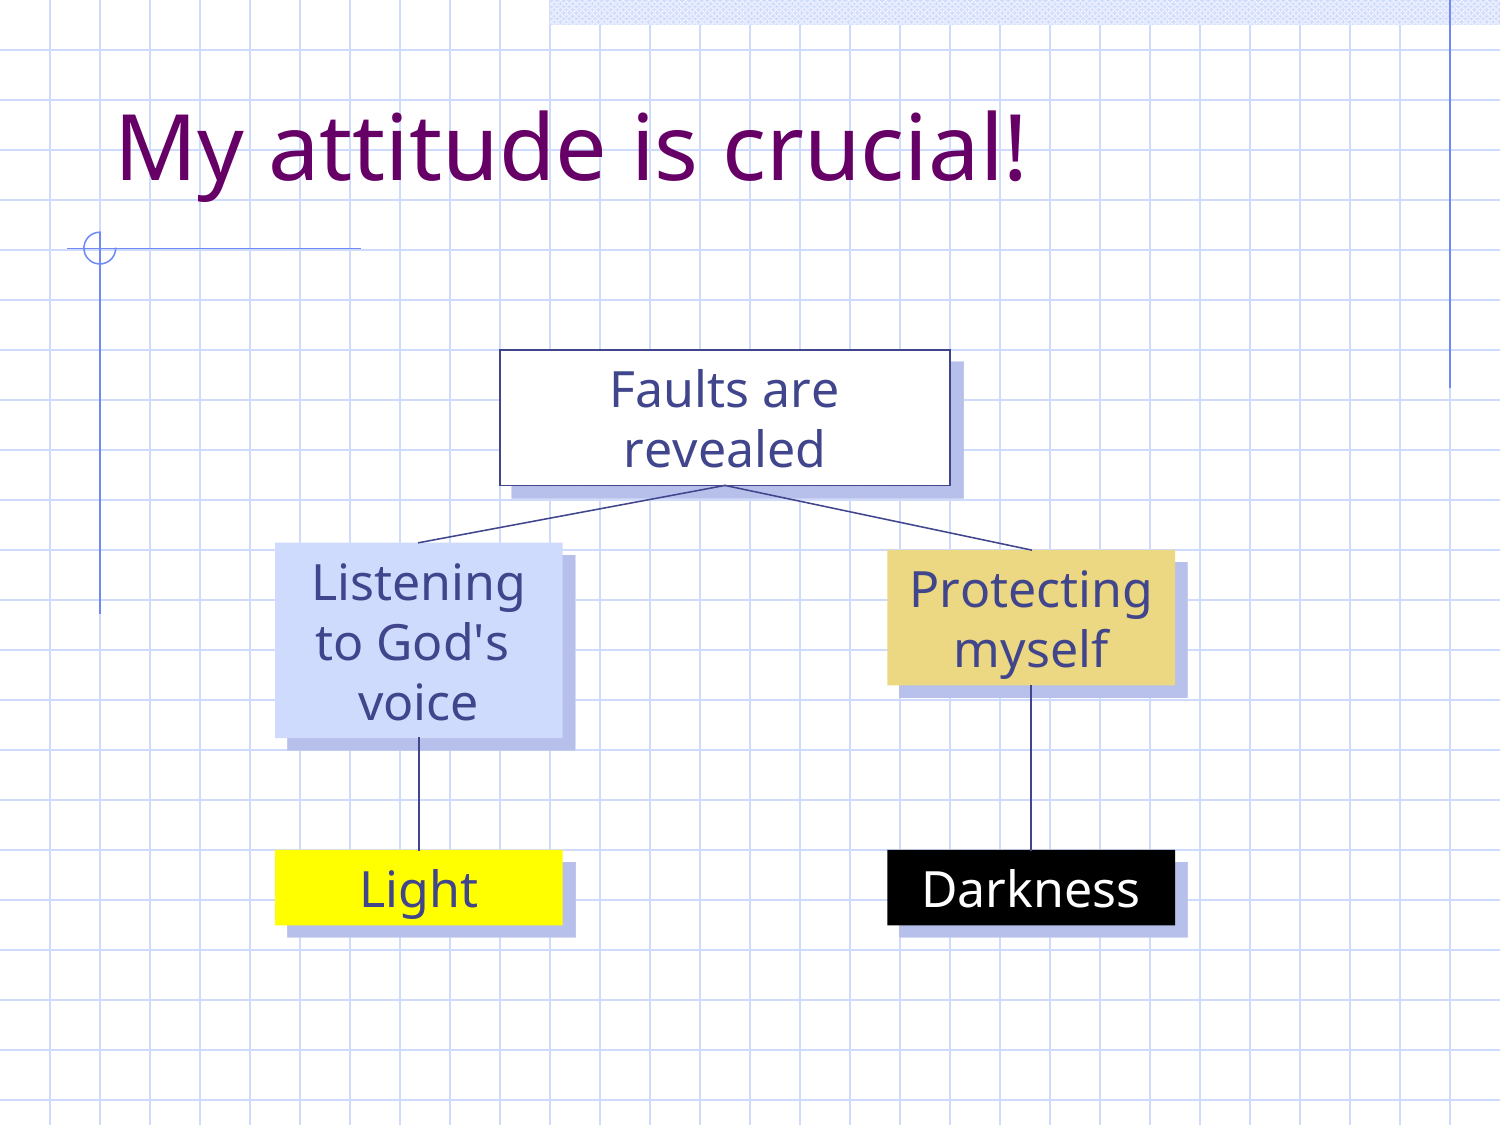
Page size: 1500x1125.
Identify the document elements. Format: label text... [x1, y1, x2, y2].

text_box Darkness [887, 849, 1176, 926]
picture [549, 0, 1449, 25]
text_box Light [275, 849, 563, 926]
text_box Protecting myself [887, 549, 1176, 686]
text_box Listening to God's voice [275, 542, 563, 739]
picture [1451, 0, 1500, 25]
title My attitude is crucial! [99, 61, 1375, 207]
text_box Faults are revealed [500, 349, 951, 486]
